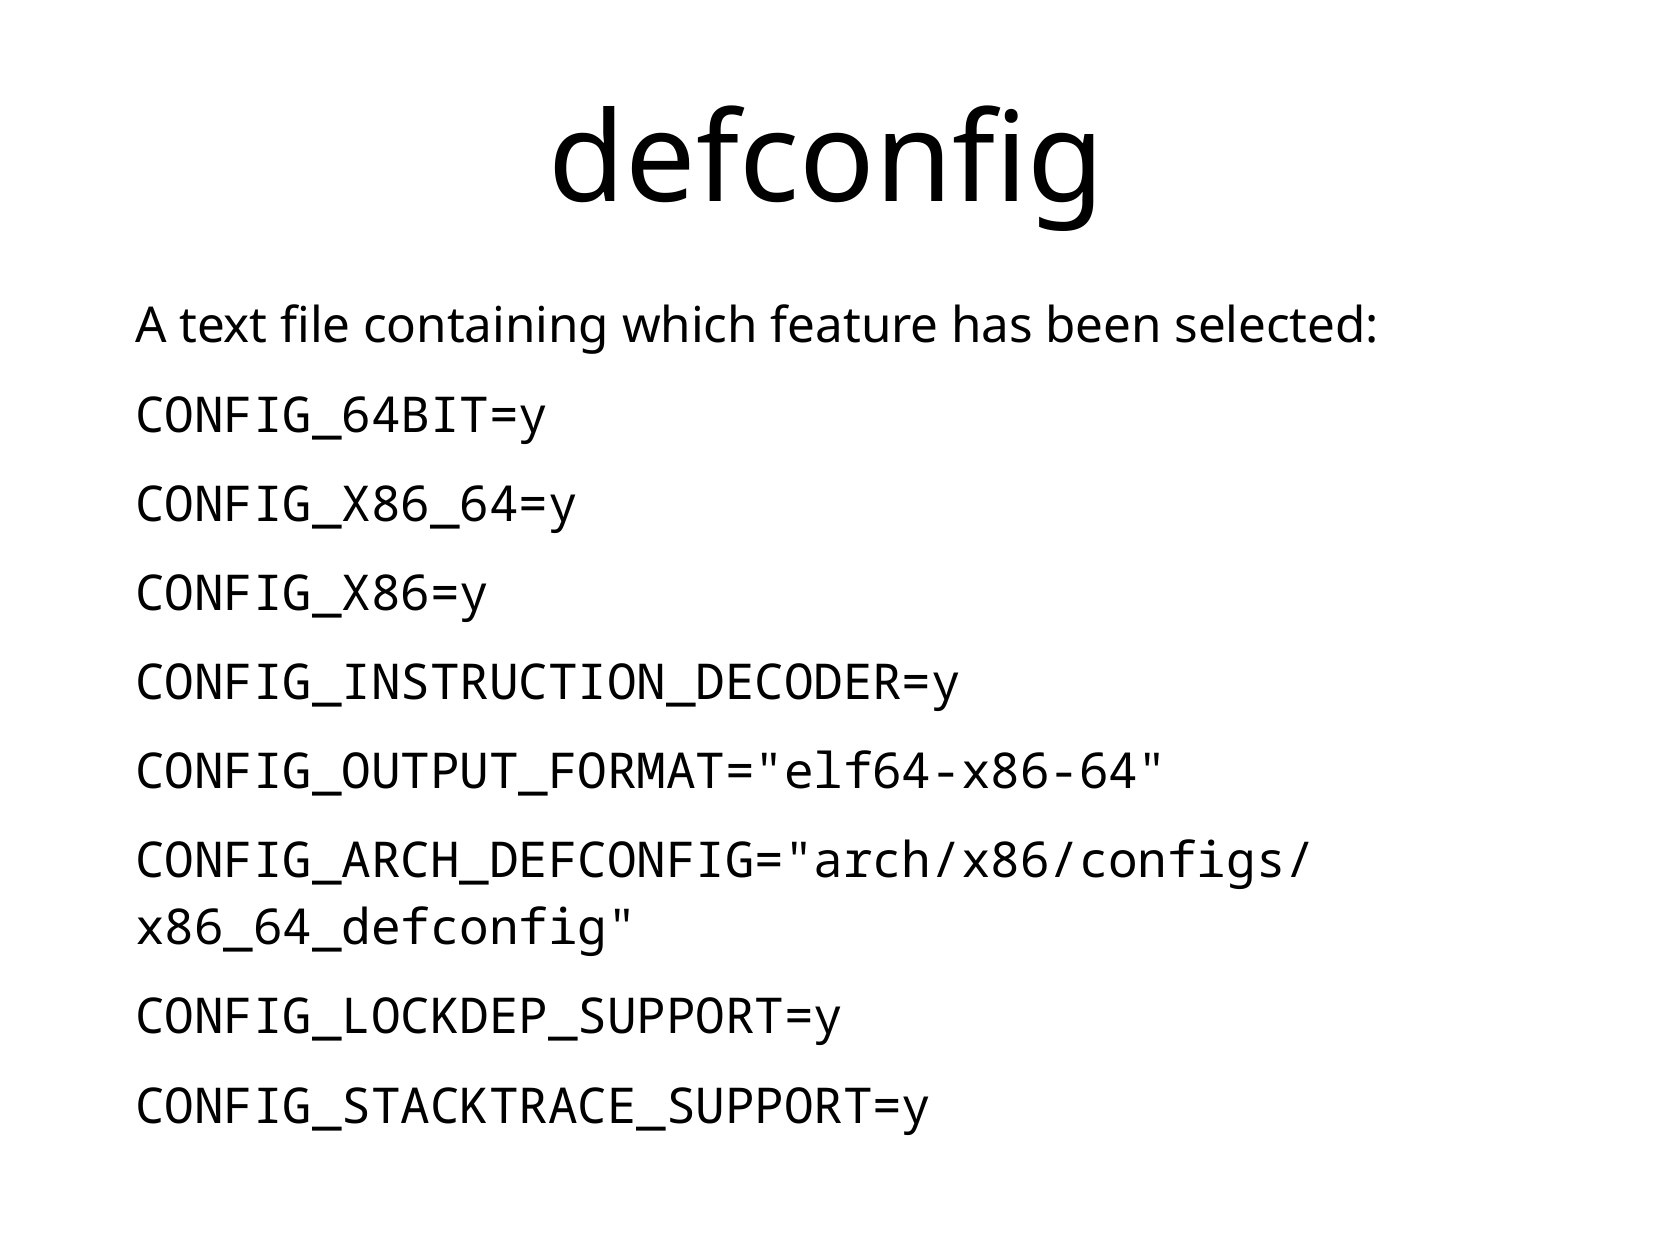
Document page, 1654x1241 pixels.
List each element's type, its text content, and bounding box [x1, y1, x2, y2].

title defconfig [82, 49, 1571, 257]
list A text file containing which feature has been selected: CONFIG_64BIT=y CONFIG_X86_64=y CONFIG_X86=y CONFIG_INSTRUCTION_DECODER=y CONFIG_OUTPUT_FORMAT="elf64-x86-64" CONFIG_ARCH_DEFCONFIG="arch/x86/configs/x86_64_defconfig" CONFIG_LOCKDEP_SUPPORT=y CONFIG_STACKTRACE_SUPPORT=y [82, 290, 1571, 1141]
